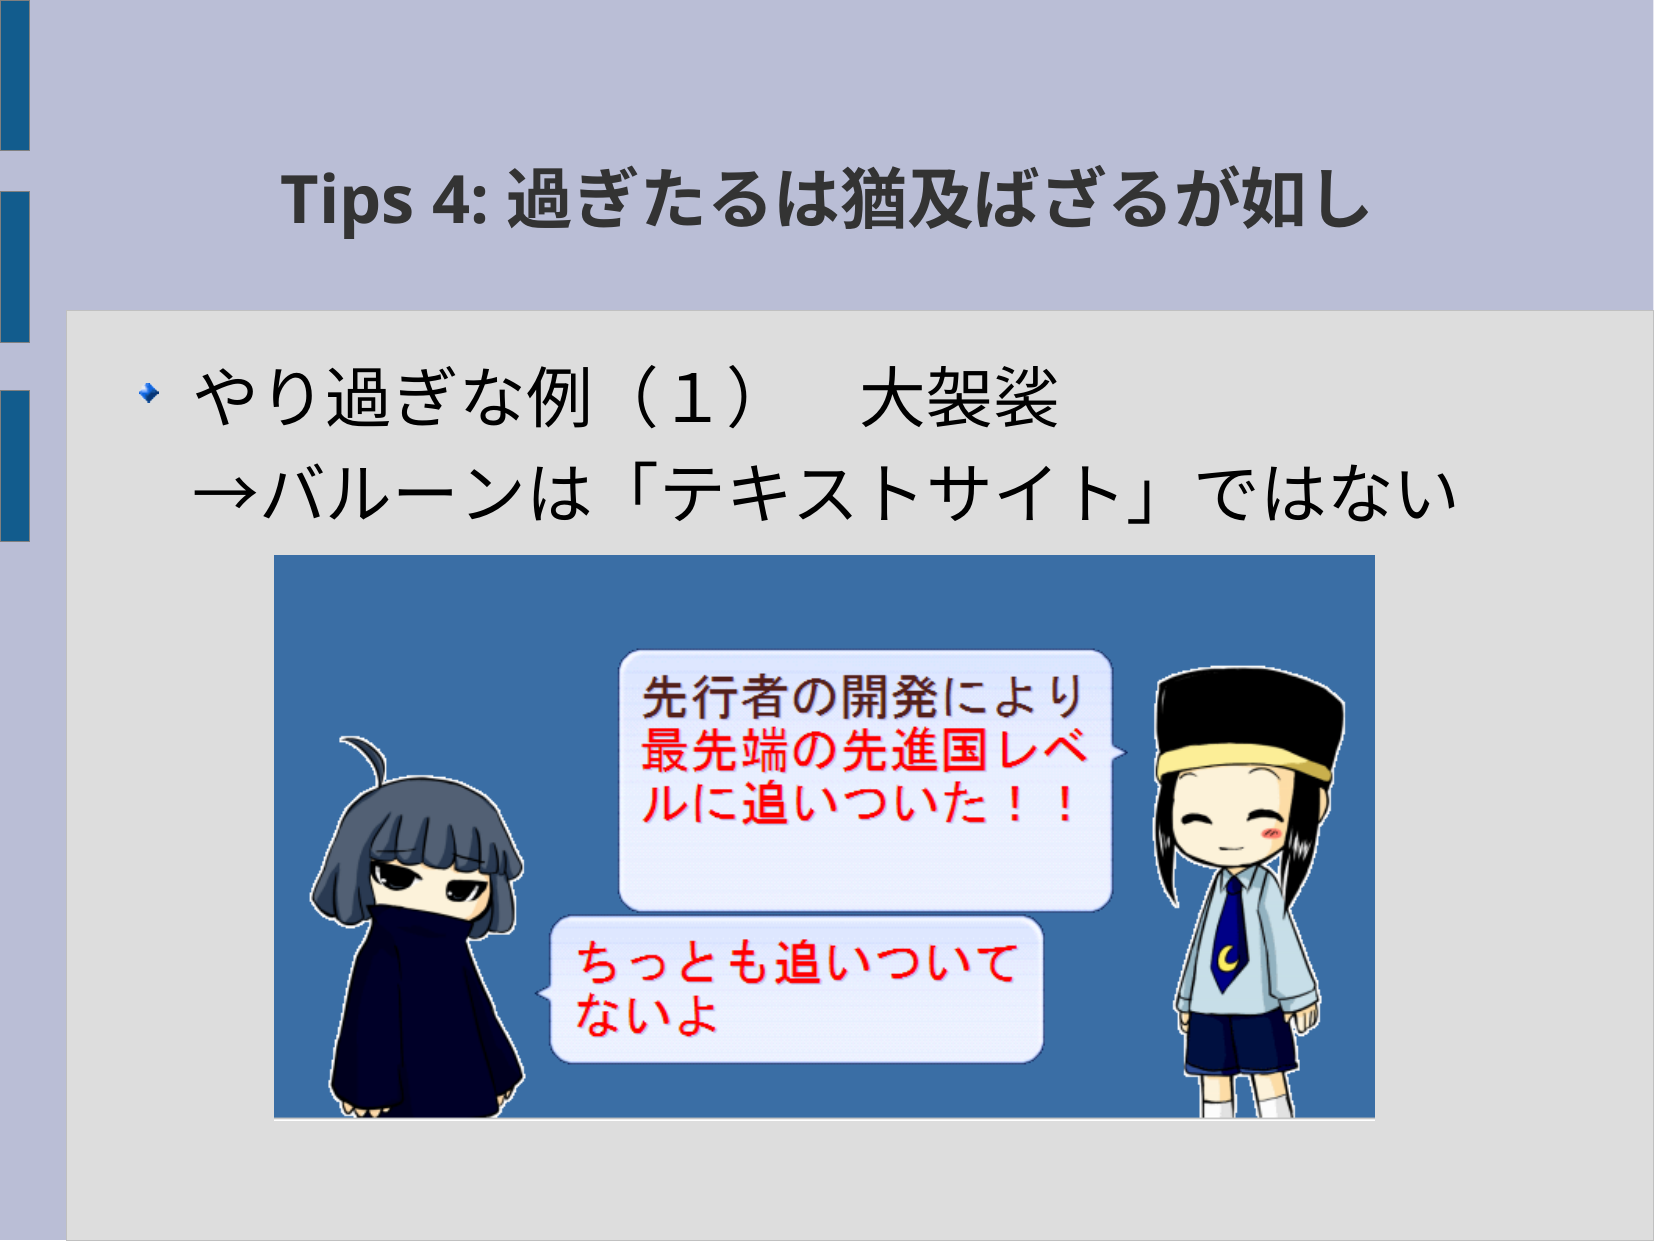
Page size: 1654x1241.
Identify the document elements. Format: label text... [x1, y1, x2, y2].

picture [274, 555, 1375, 1121]
title Tips 4: 過ぎたるは猶及ばざるが如し [121, 91, 1534, 299]
list やり過ぎな例（１） 大袈裟 →バルーンは「テキストサイト」ではない [121, 344, 1534, 1127]
